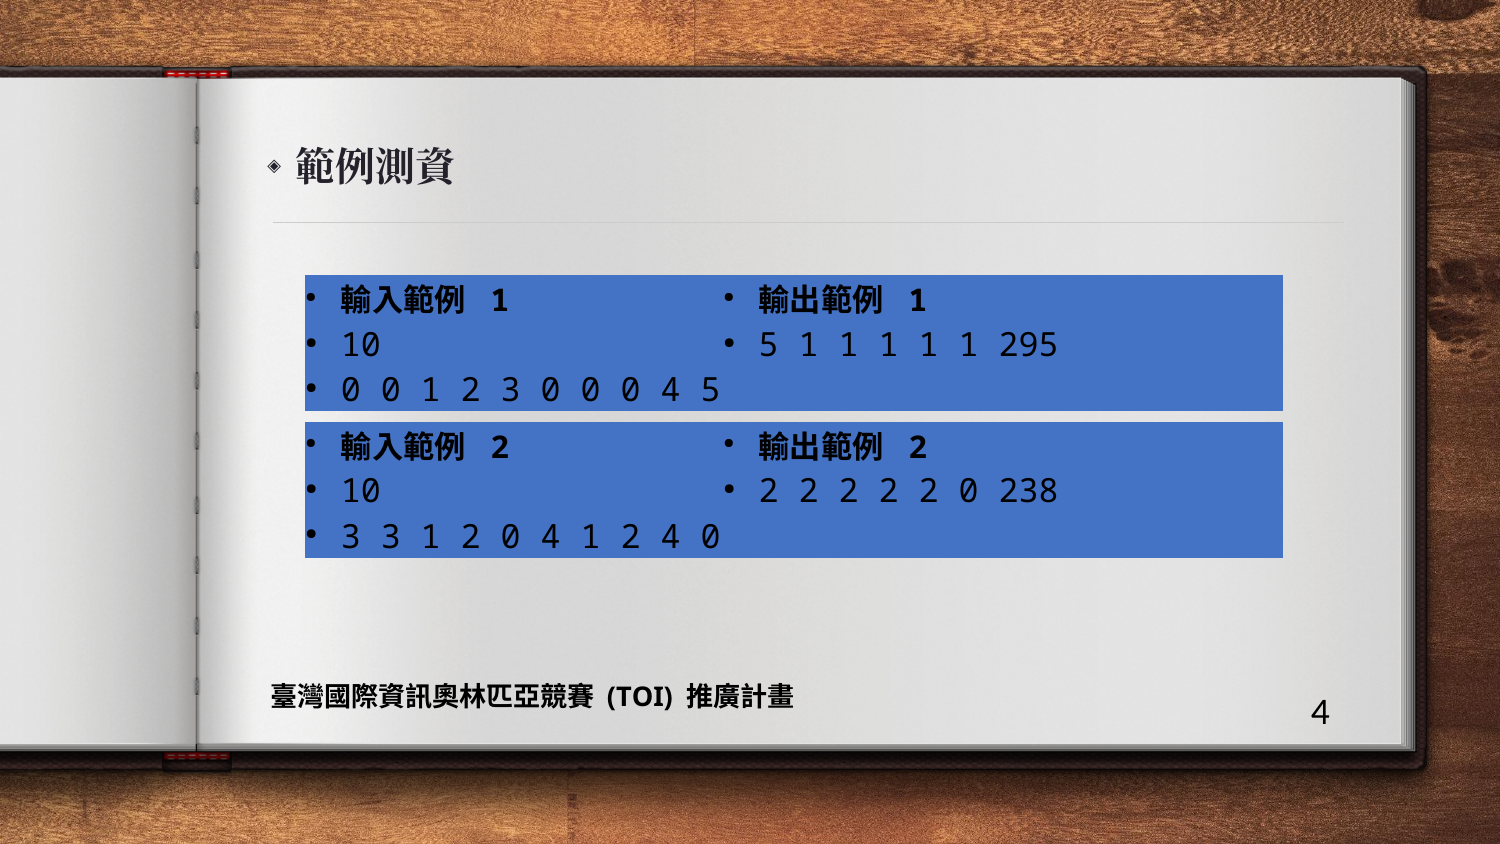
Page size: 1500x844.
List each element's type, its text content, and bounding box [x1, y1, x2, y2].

table_header 輸出範例 1 5 1 1 1 1 1 295 [723, 275, 1283, 411]
table_header 輸入範例 1 10 0 0 1 2 3 0 0 0 4 5 [305, 275, 723, 411]
text_box 4 [1295, 672, 1386, 737]
table_header 輸出範例 2 2 2 2 2 2 0 238 [723, 422, 1283, 558]
table_header 輸入範例 2 10 3 3 1 2 0 4 1 2 4 0 [305, 422, 723, 558]
list 範例測資 [252, 126, 1194, 205]
